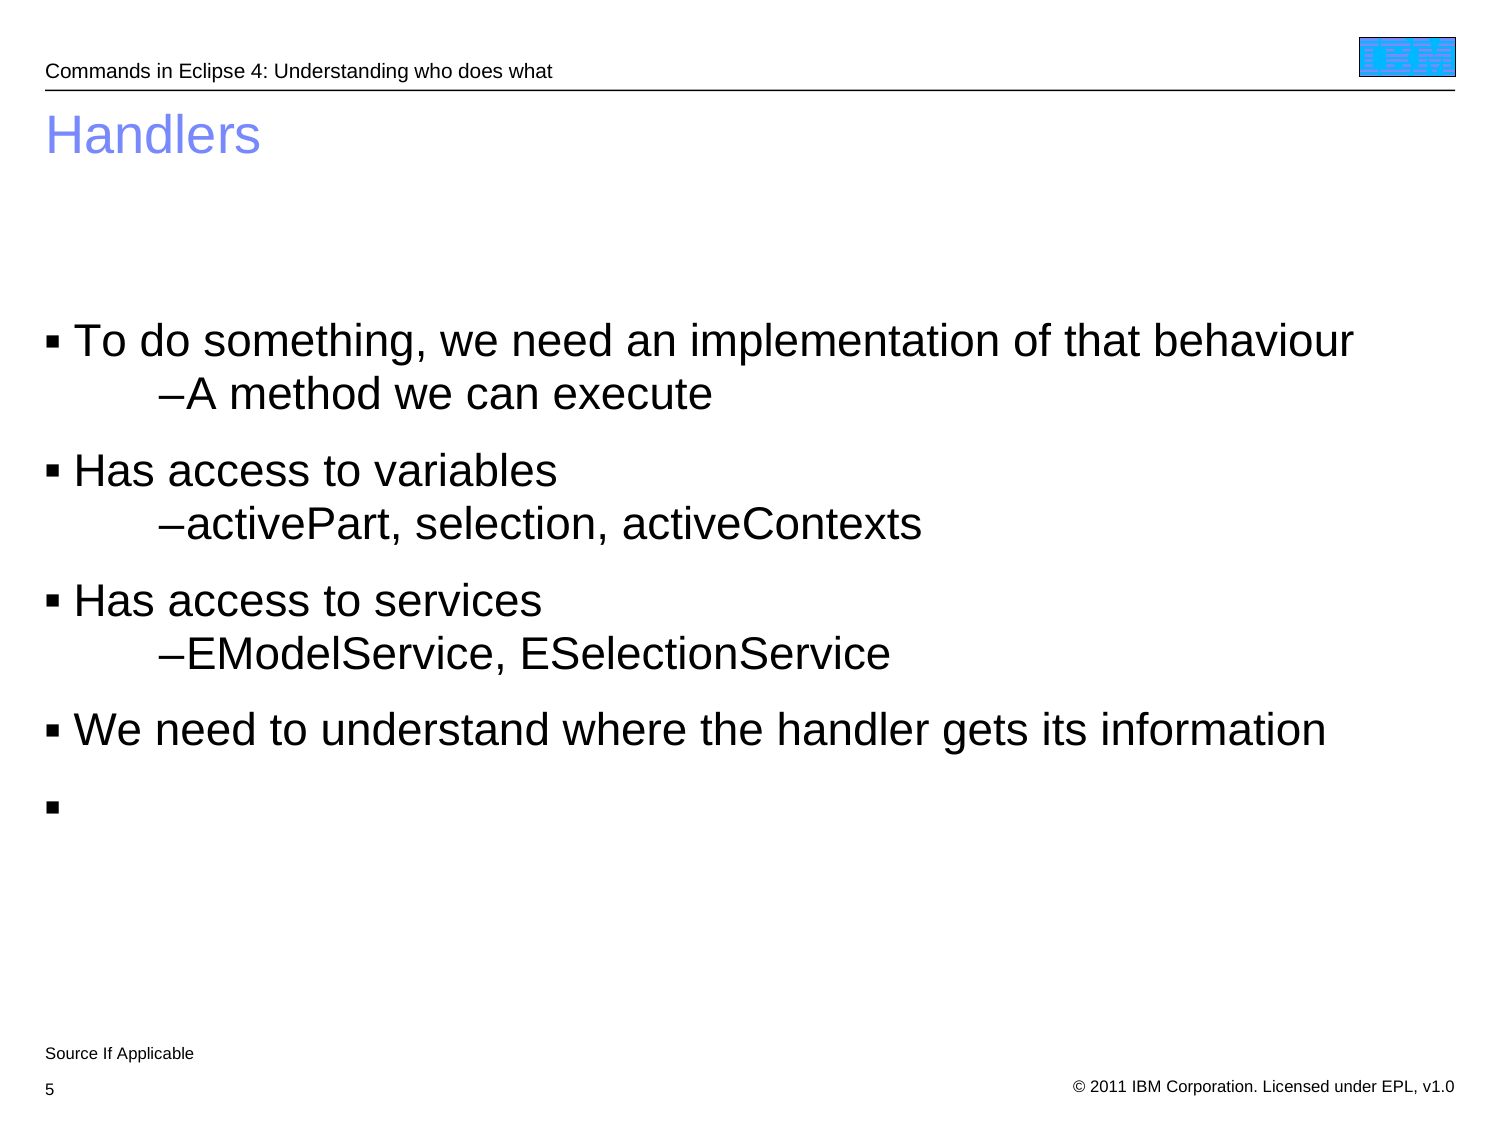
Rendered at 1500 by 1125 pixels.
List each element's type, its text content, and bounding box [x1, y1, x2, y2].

text_box Commands in Eclipse 4: Understanding who does what [30, 37, 1306, 83]
title Handlers [30, 97, 1456, 218]
text_box Source If Applicable [30, 1021, 1441, 1072]
list To do something, we need an implementation of that behaviour A method we can execute Has access to variables activePart, selection, activeContexts Has access to services EModelService, ESelectionService We need to understand where the handler gets its information [30, 307, 1456, 1058]
